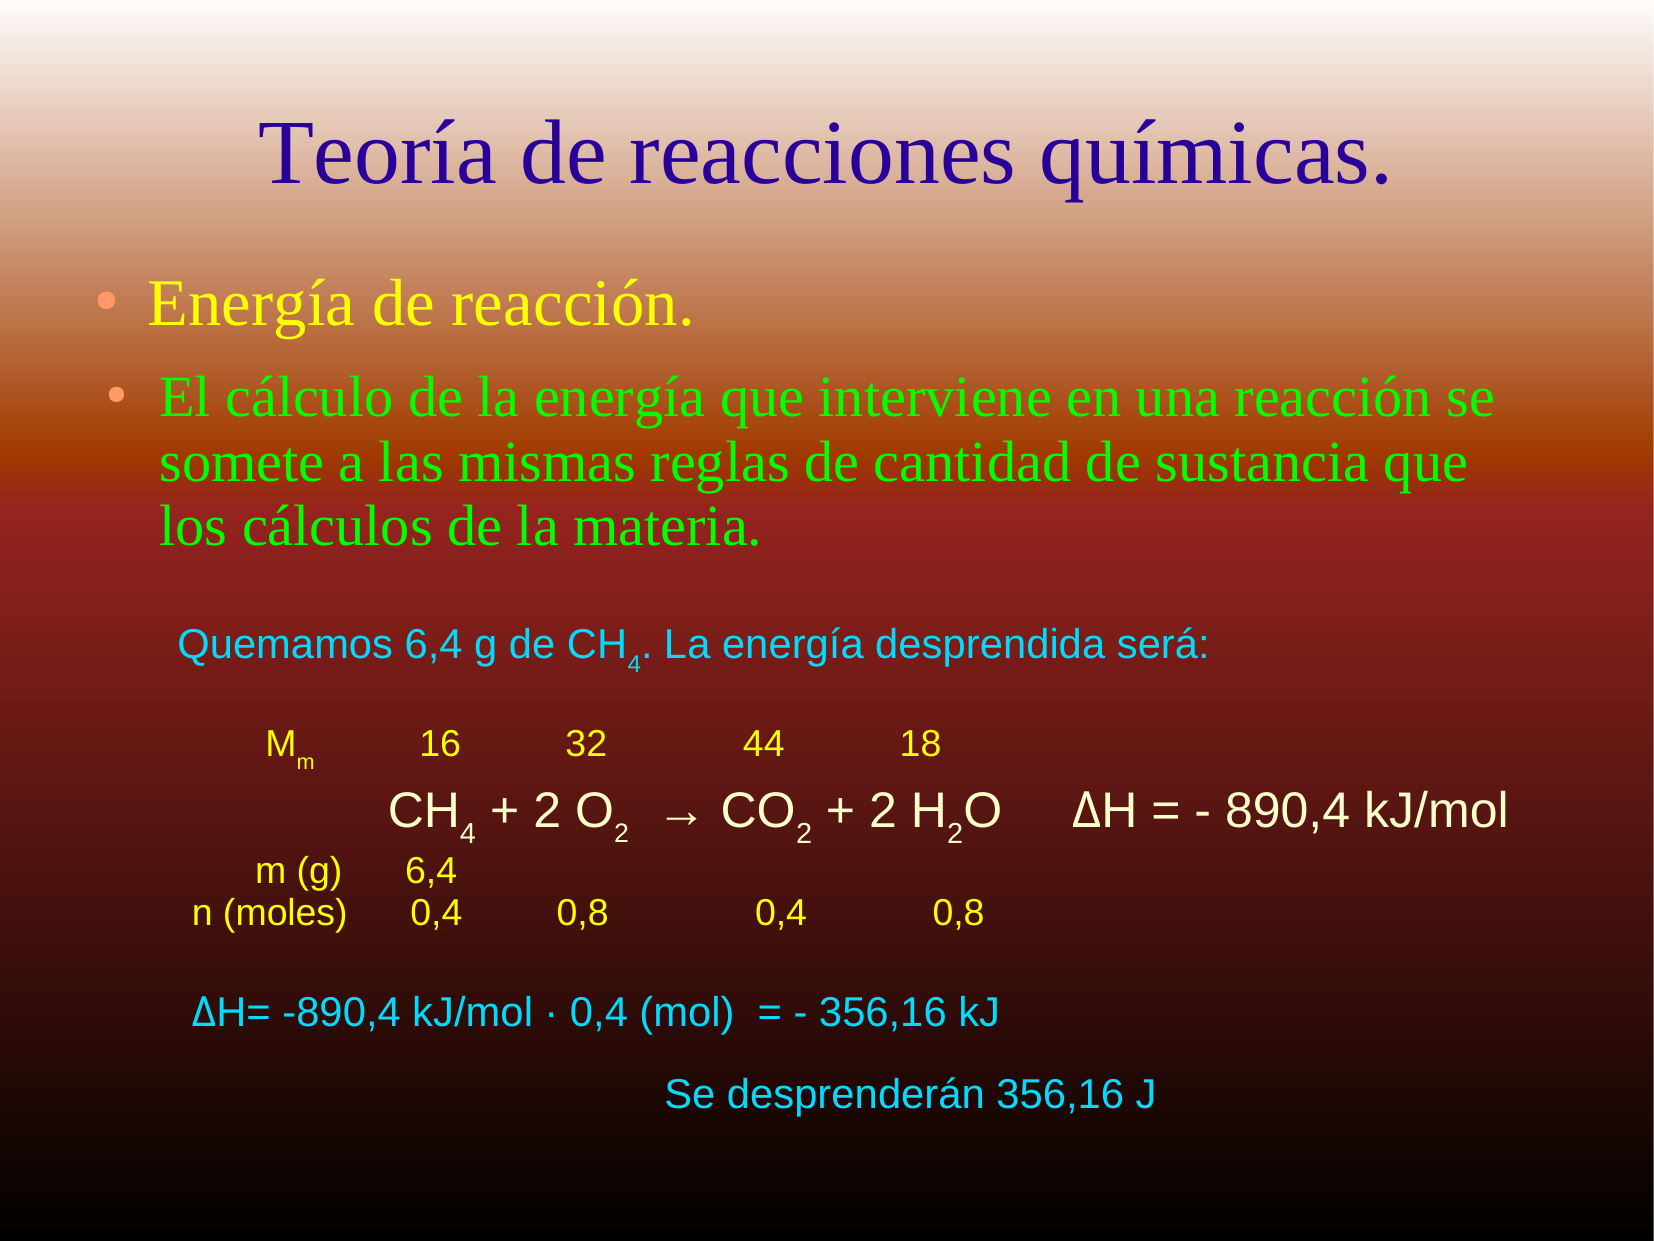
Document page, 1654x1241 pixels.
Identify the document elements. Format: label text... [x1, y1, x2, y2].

text_box Quemamos 6,4 g de CH4. La energía desprendida será: [162, 613, 1447, 686]
title Teoría de reacciones químicas. [82, 49, 1571, 257]
picture [0, 0, 1654, 1241]
text_box El cálculo de la energía que interviene en una reacción se somete a las mismas reglas de cantidad de sustancia que los cálculos de la materia. [88, 364, 1506, 562]
text_box Se desprenderán 356,16 J [649, 1062, 1226, 1125]
text_box ΔH= -890,4 kJ/mol · 0,4 (mol) = - 356,16 kJ [177, 974, 1462, 1075]
text_box Mm 16 32 44 18 CH4 + 2 O2 → CO2 + 2 H2O ΔH = - 890,4 kJ/mol m (g) 6,4 n (moles) 0,4 0,8 0,4 0,8 [177, 715, 1595, 979]
list Energía de reacción. [76, 265, 827, 384]
